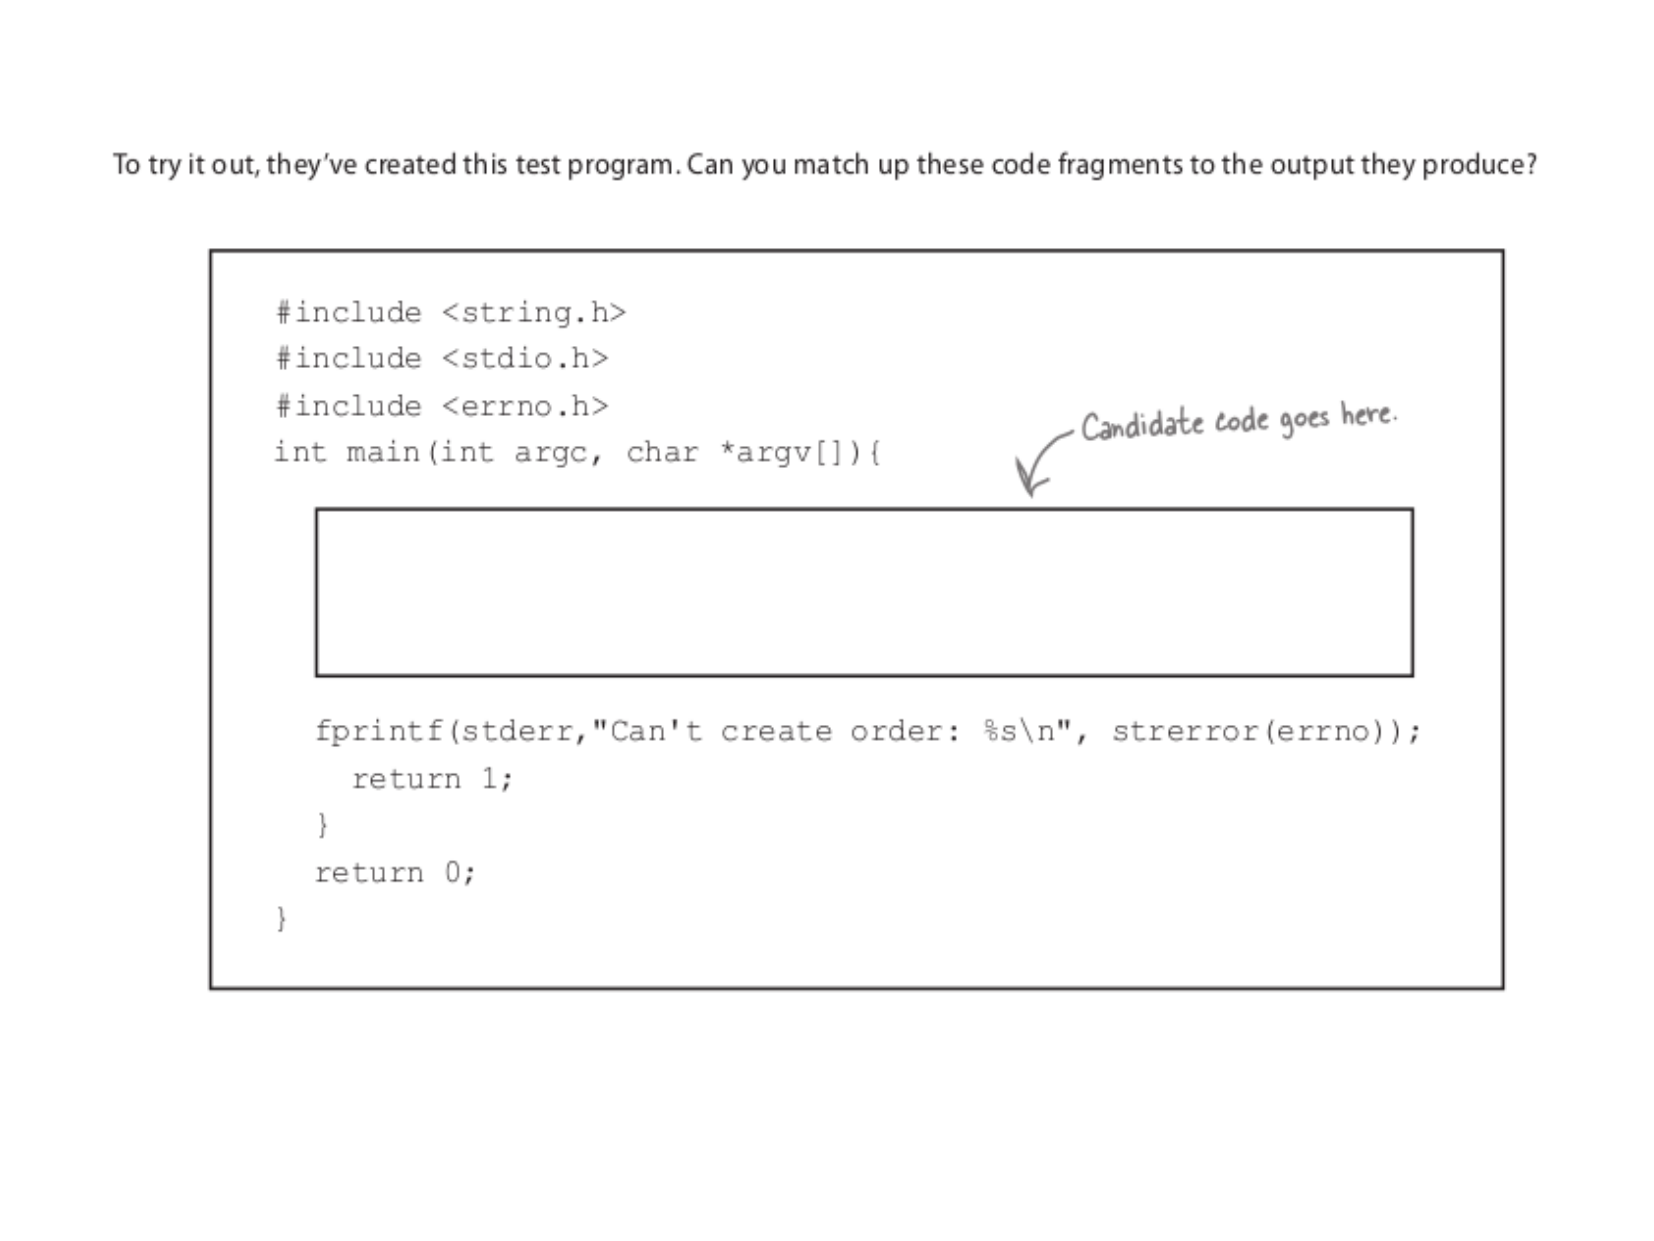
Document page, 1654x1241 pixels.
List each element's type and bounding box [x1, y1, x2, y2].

picture [94, 141, 1560, 1028]
